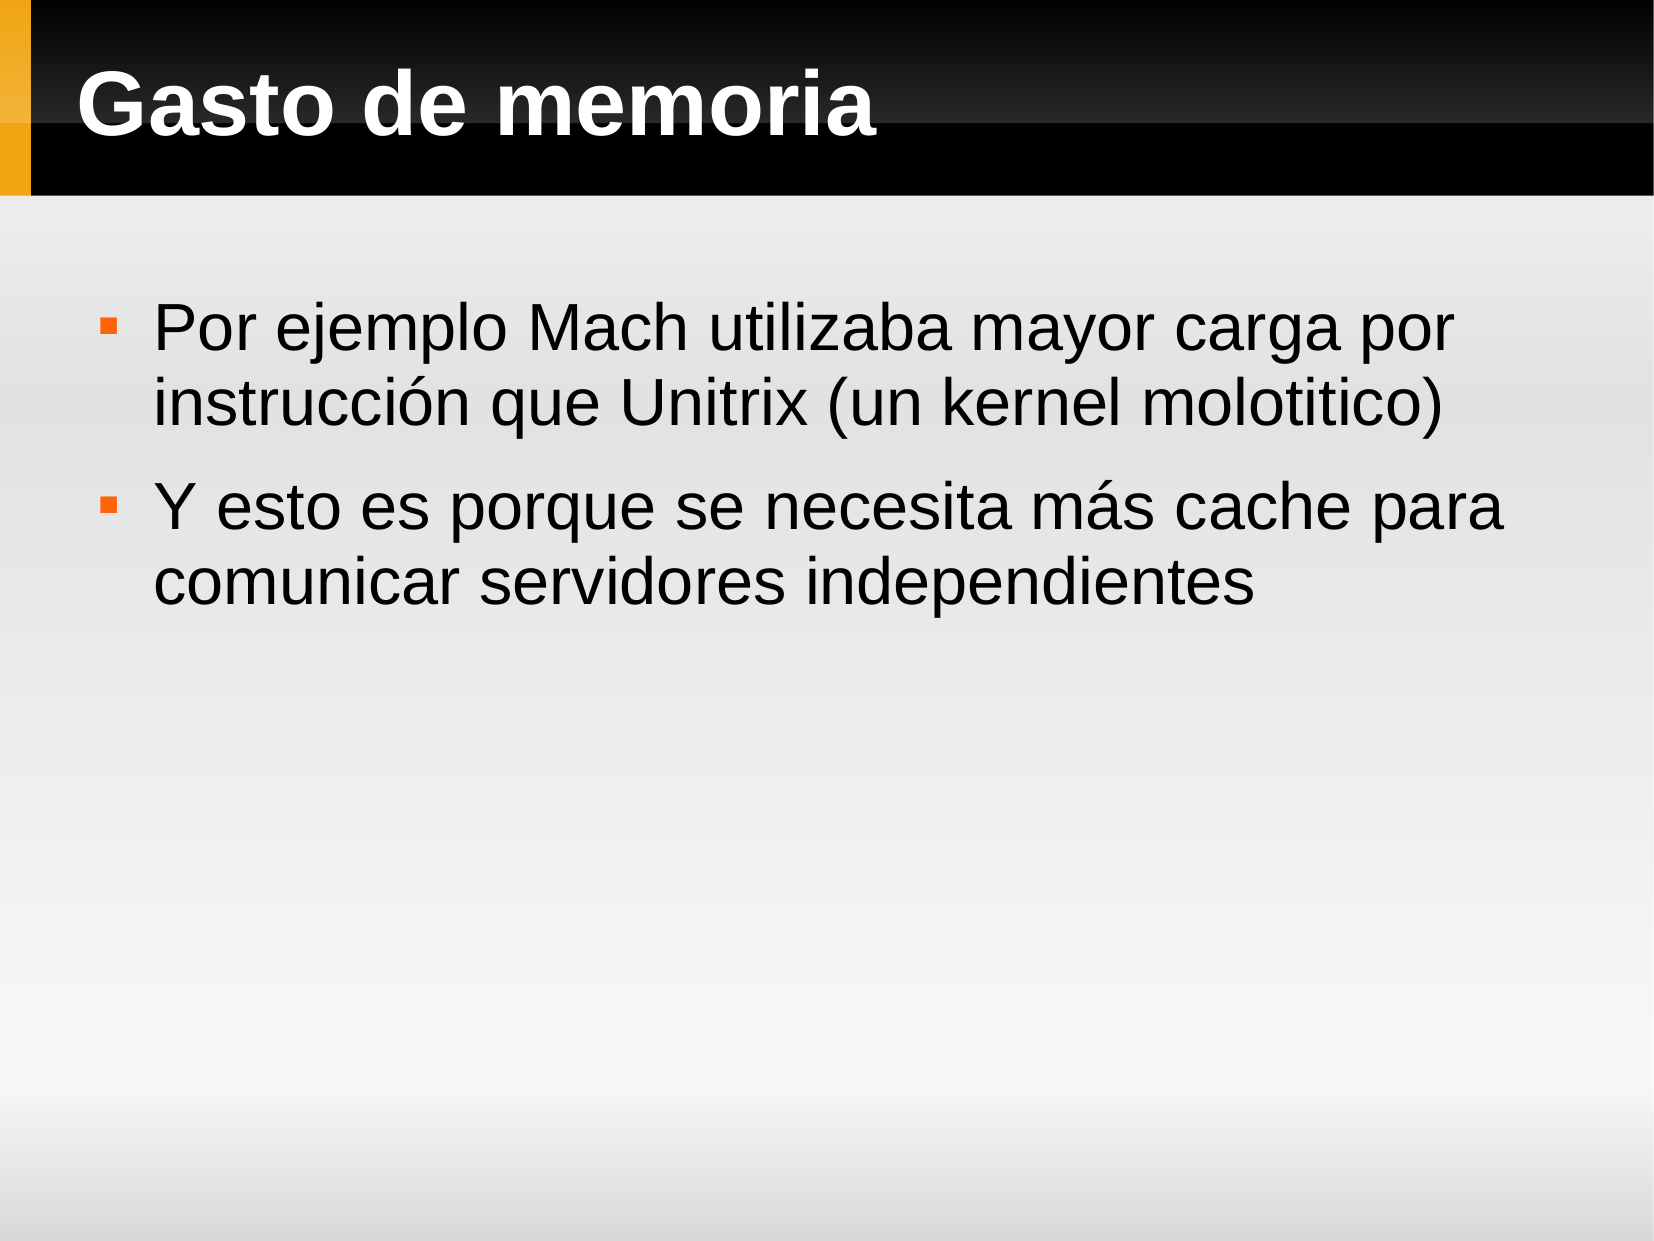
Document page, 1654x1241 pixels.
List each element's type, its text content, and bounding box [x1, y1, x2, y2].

list Por ejemplo Mach utilizaba mayor carga por instrucción que Unitrix (un kernel molotitico) Y esto es porque se necesita más cache para comunicar servidores independientes [82, 290, 1571, 1094]
title Gasto de memoria [76, 7, 1565, 200]
picture [0, 0, 1654, 1241]
